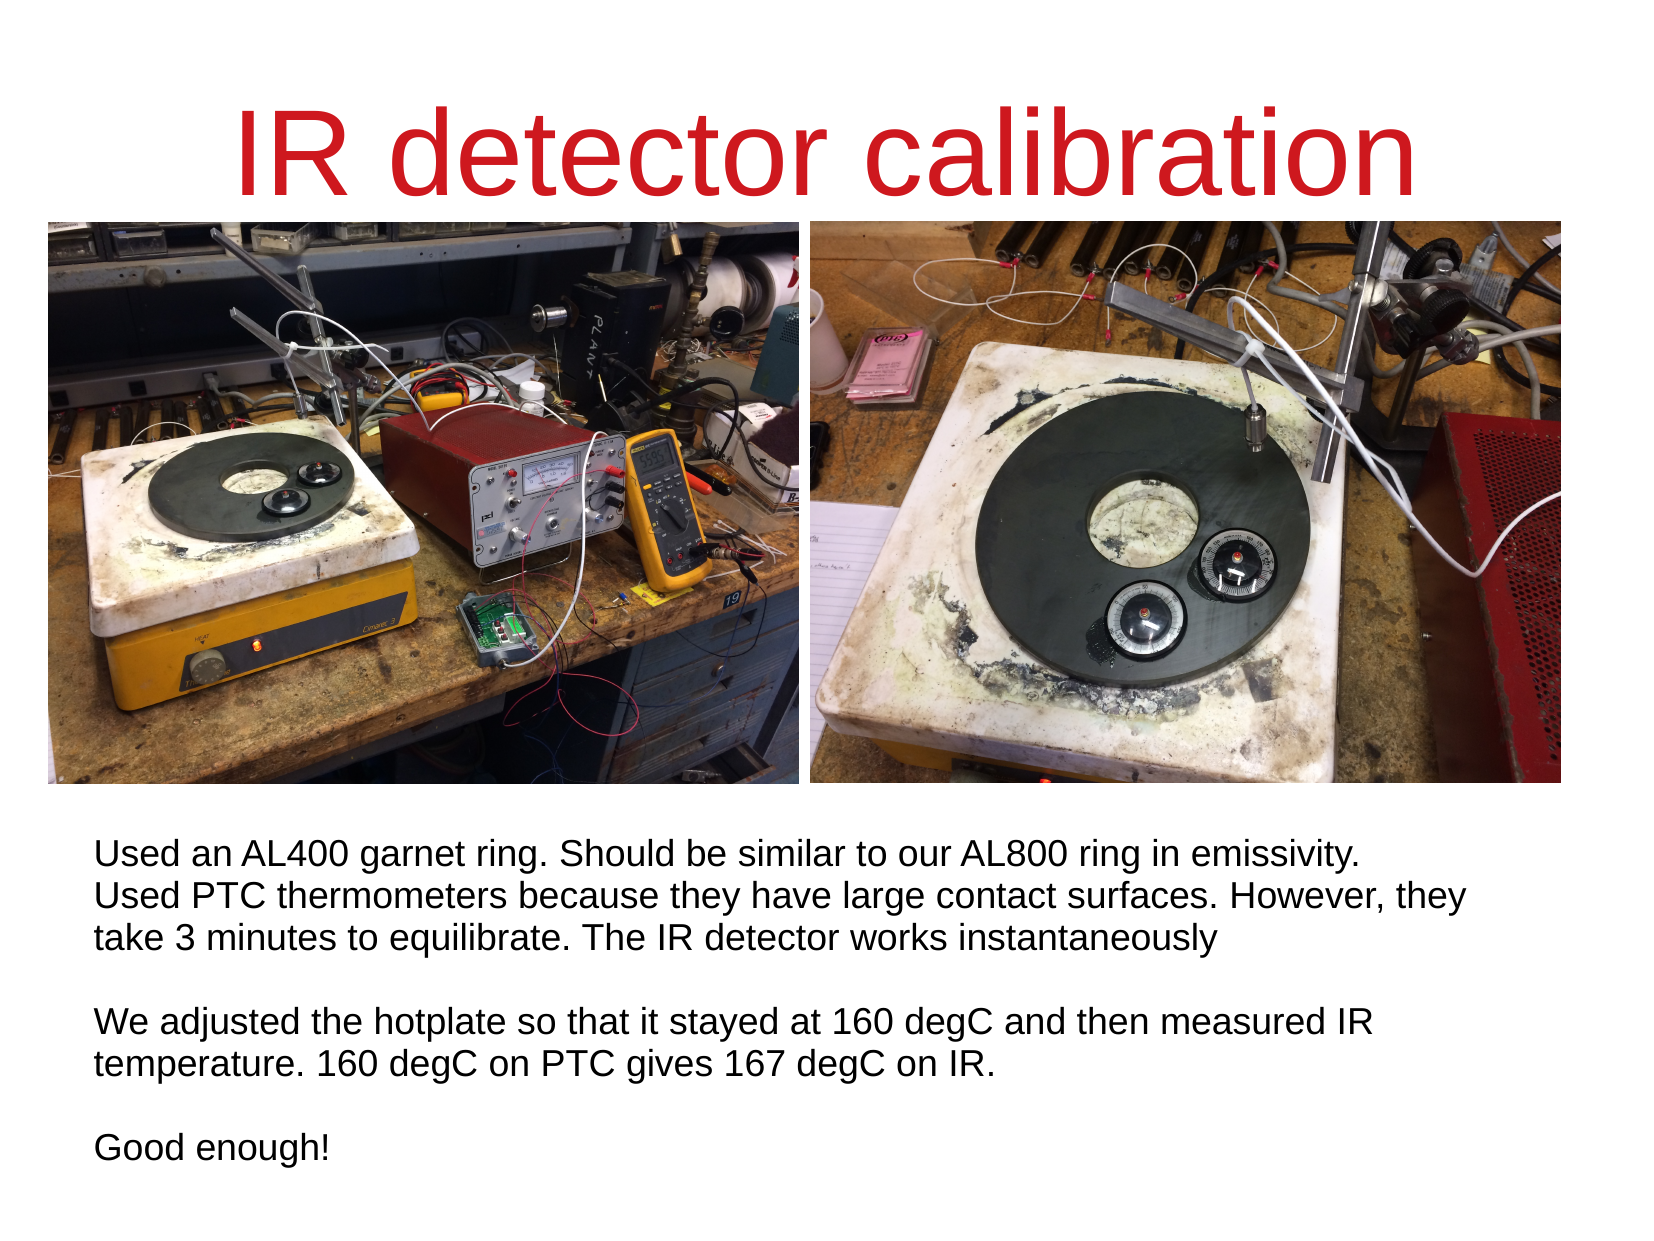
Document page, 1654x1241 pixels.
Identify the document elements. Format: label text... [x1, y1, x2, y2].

text_box Used an AL400 garnet ring. Should be similar to our AL800 ring in emissivity. Used PTC thermometers because they have large contact surfaces. However, they take 3 minutes to equilibrate. The IR detector works instantaneously We adjusted the hotplate so that it stayed at 160 degC and then measured IR temperature. 160 degC on PTC gives 167 degC on IR. Good enough! [78, 825, 1557, 1176]
picture [48, 222, 799, 784]
picture [810, 221, 1561, 783]
title IR detector calibration [82, 49, 1571, 257]
